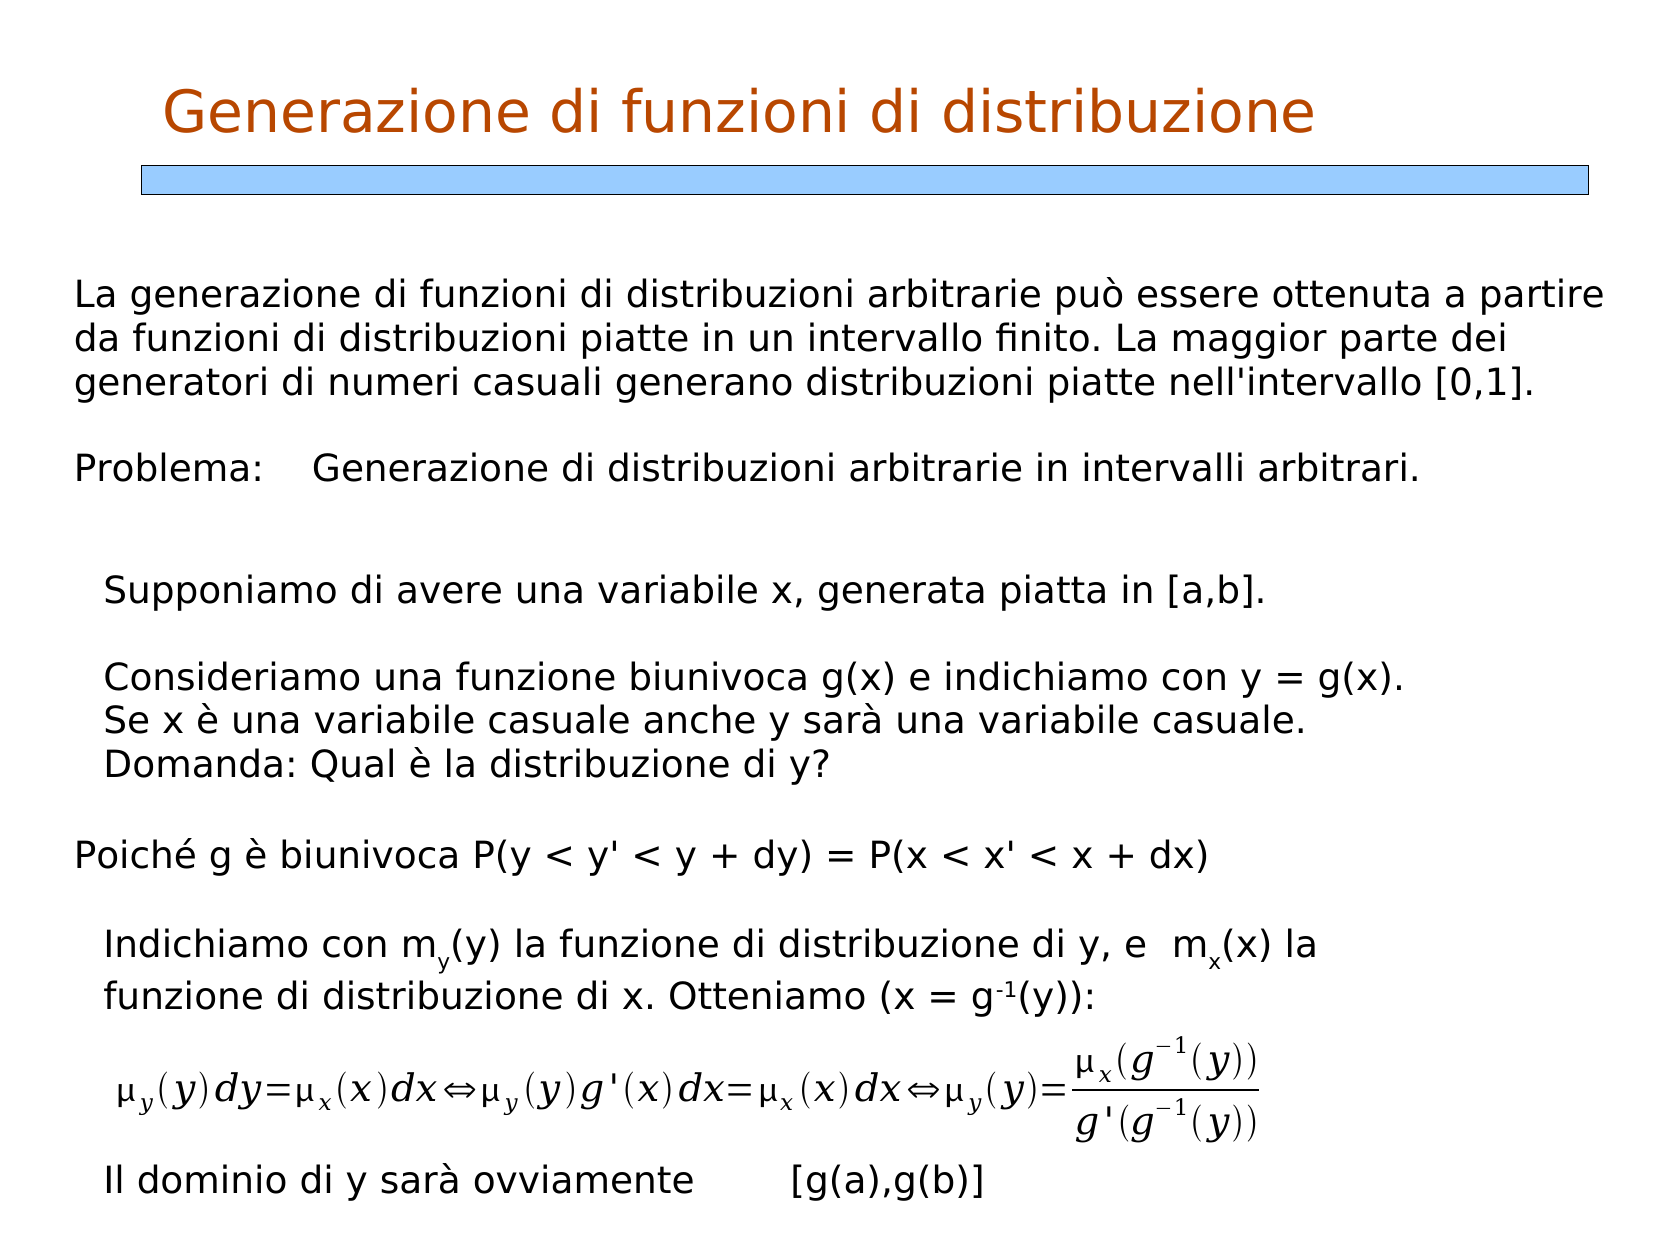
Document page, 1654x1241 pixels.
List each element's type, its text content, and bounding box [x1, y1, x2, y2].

text_box La generazione di funzioni di distribuzioni arbitrarie può essere ottenuta a partire da funzioni di distribuzioni piatte in un intervallo finito. La maggior parte dei generatori di numeri casuali generano distribuzioni piatte nell'intervallo [0,1]. Problema: Generazione di distribuzioni arbitrarie in intervalli arbitrari. [59, 265, 1625, 499]
text_box Il dominio di y sarà ovviamente [g(a),g(b)] [88, 1151, 1152, 1210]
chart [106, 1032, 1271, 1144]
text_box Indichiamo con my(y) la funzione di distribuzione di y, e mx(x) la funzione di distribuzione di x. Otteniamo (x = g-1(y)): [88, 915, 1418, 1026]
text_box Supponiamo di avere una variabile x, generata piatta in [a,b]. Consideriamo una funzione biunivoca g(x) e indichiamo con y = g(x). Se x è una variabile casuale anche y sarà una variabile casuale. Domanda: Qual è la distribuzione di y? [88, 561, 1595, 794]
text_box Generazione di funzioni di distribuzione [147, 71, 1595, 154]
text_box Poiché g è biunivoca P(y < y' < y + dy) = P(x < x' < x + dx) [59, 826, 1477, 886]
